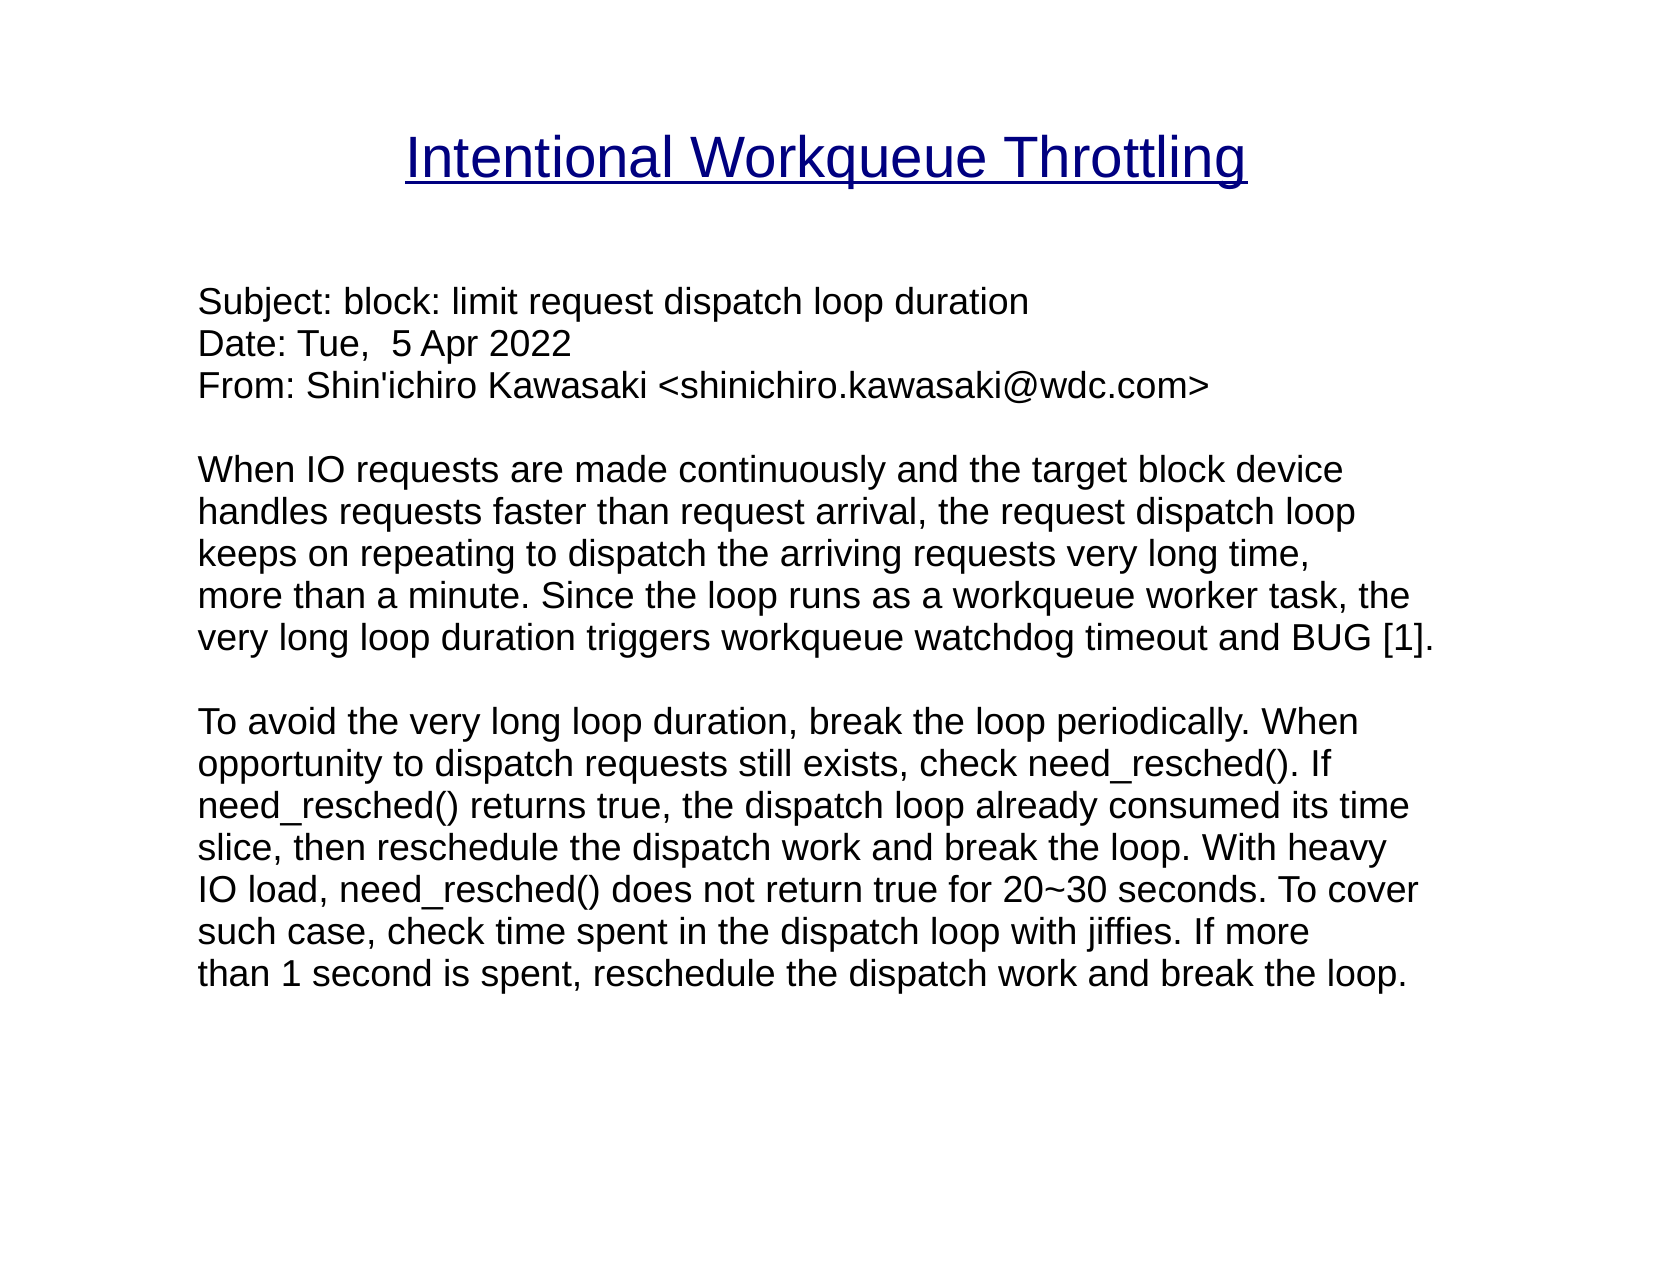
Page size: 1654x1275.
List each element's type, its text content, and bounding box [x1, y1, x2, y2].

title Intentional Workqueue Throttling [82, 50, 1571, 264]
text_box Subject: block: limit request dispatch loop duration Date: Tue, 5 Apr 2022 From: Shin'ichiro Kawasaki <shinichiro.kawasaki@wdc.com> When IO requests are made continuously and the target block device handles requests faster than request arrival, the request dispatch loop keeps on repeating to dispatch the arriving requests very long time, more than a minute. Since the loop runs as a workqueue worker task, the very long loop duration triggers workqueue watchdog timeout and BUG [1]. To avoid the very long loop duration, break the loop periodically. When opportunity to dispatch requests still exists, check need_resched(). If need_resched() returns true, the dispatch loop already consumed its time slice, then reschedule the dispatch work and break the loop. With heavy IO load, need_resched() does not return true for 20~30 seconds. To cover such case, check time spent in the dispatch loop with jiffies. If more than 1 second is spent, reschedule the dispatch work and break the loop. [182, 273, 1471, 1002]
